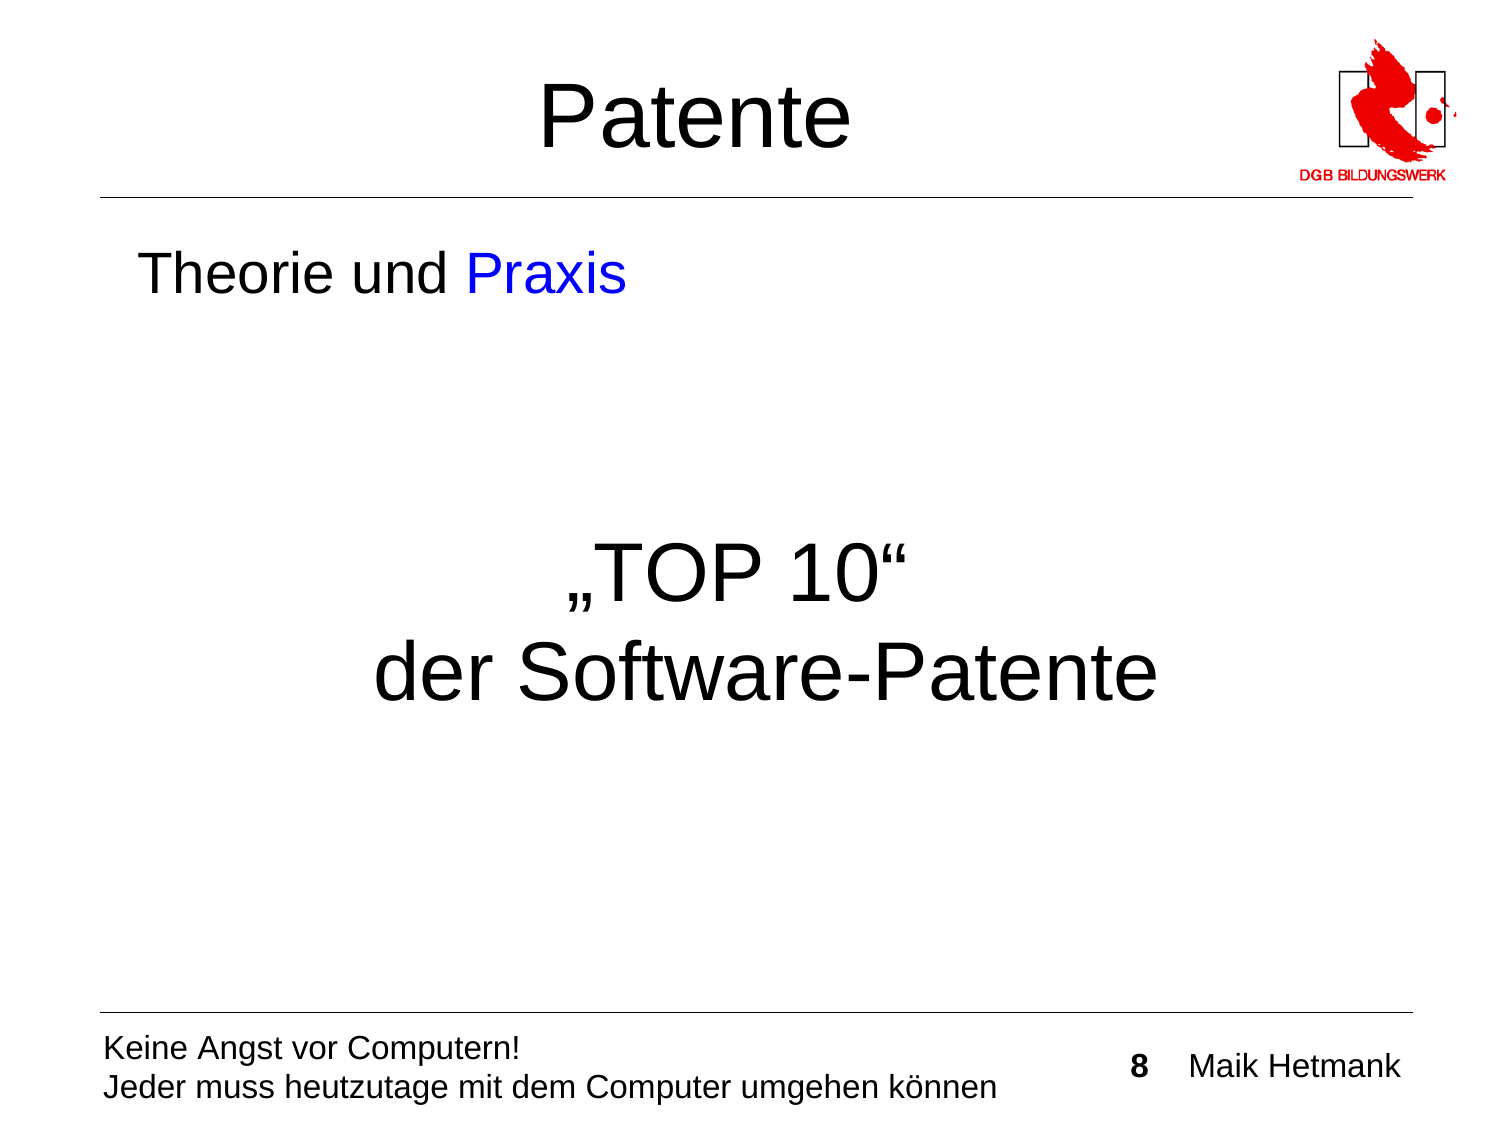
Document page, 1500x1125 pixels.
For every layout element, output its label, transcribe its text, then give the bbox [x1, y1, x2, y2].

text_box Theorie und Praxis [137, 236, 1407, 302]
text_box „TOP 10“ der Software-Patente [314, 519, 1243, 713]
picture [1299, 37, 1457, 181]
title Patente [87, 49, 1305, 175]
